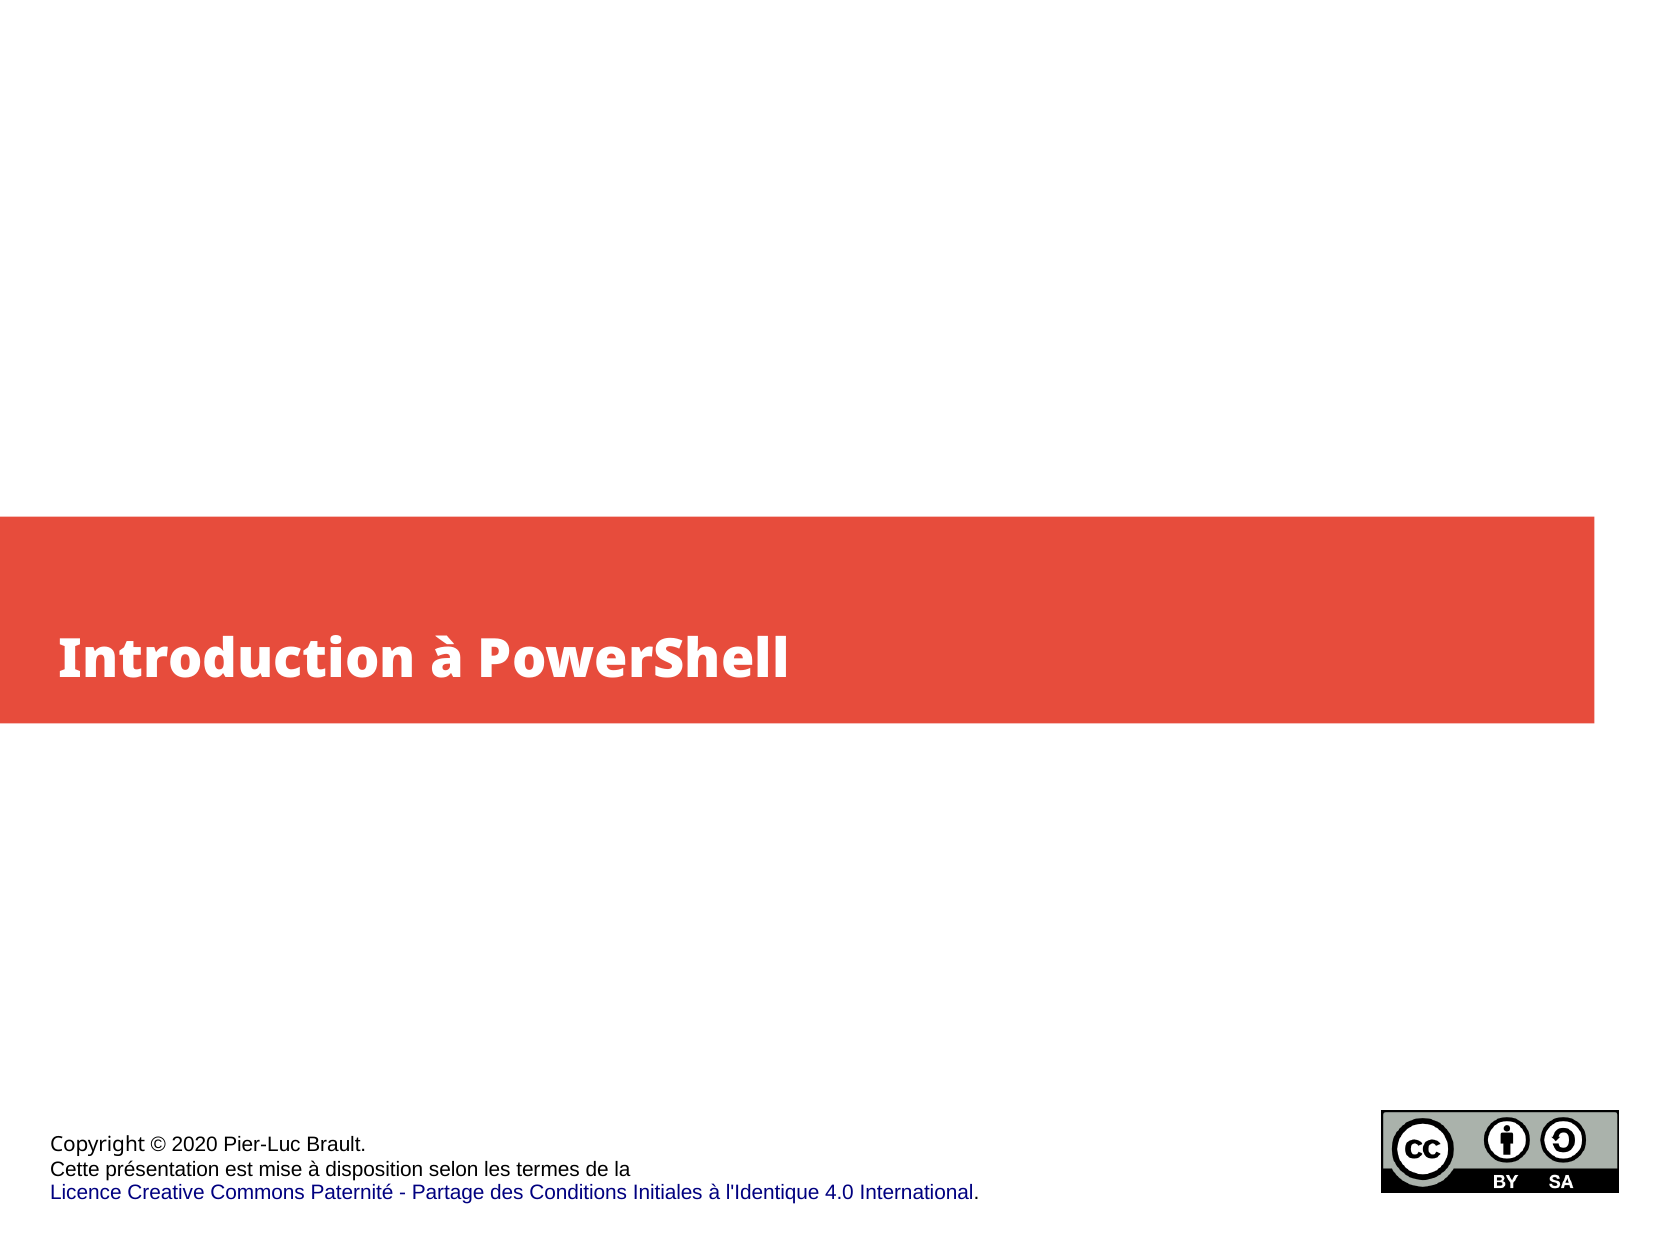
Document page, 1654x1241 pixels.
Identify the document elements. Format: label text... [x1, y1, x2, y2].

picture [1381, 1110, 1619, 1193]
title Introduction à PowerShell [59, 546, 1595, 694]
text_box Copyright © 2020 Pier-Luc Brault. Cette présentation est mise à disposition selon les termes de la Licence Creative Commons Paternité - Partage des Conditions Initiales à l'Identique 4.0 International. [35, 1122, 1099, 1214]
